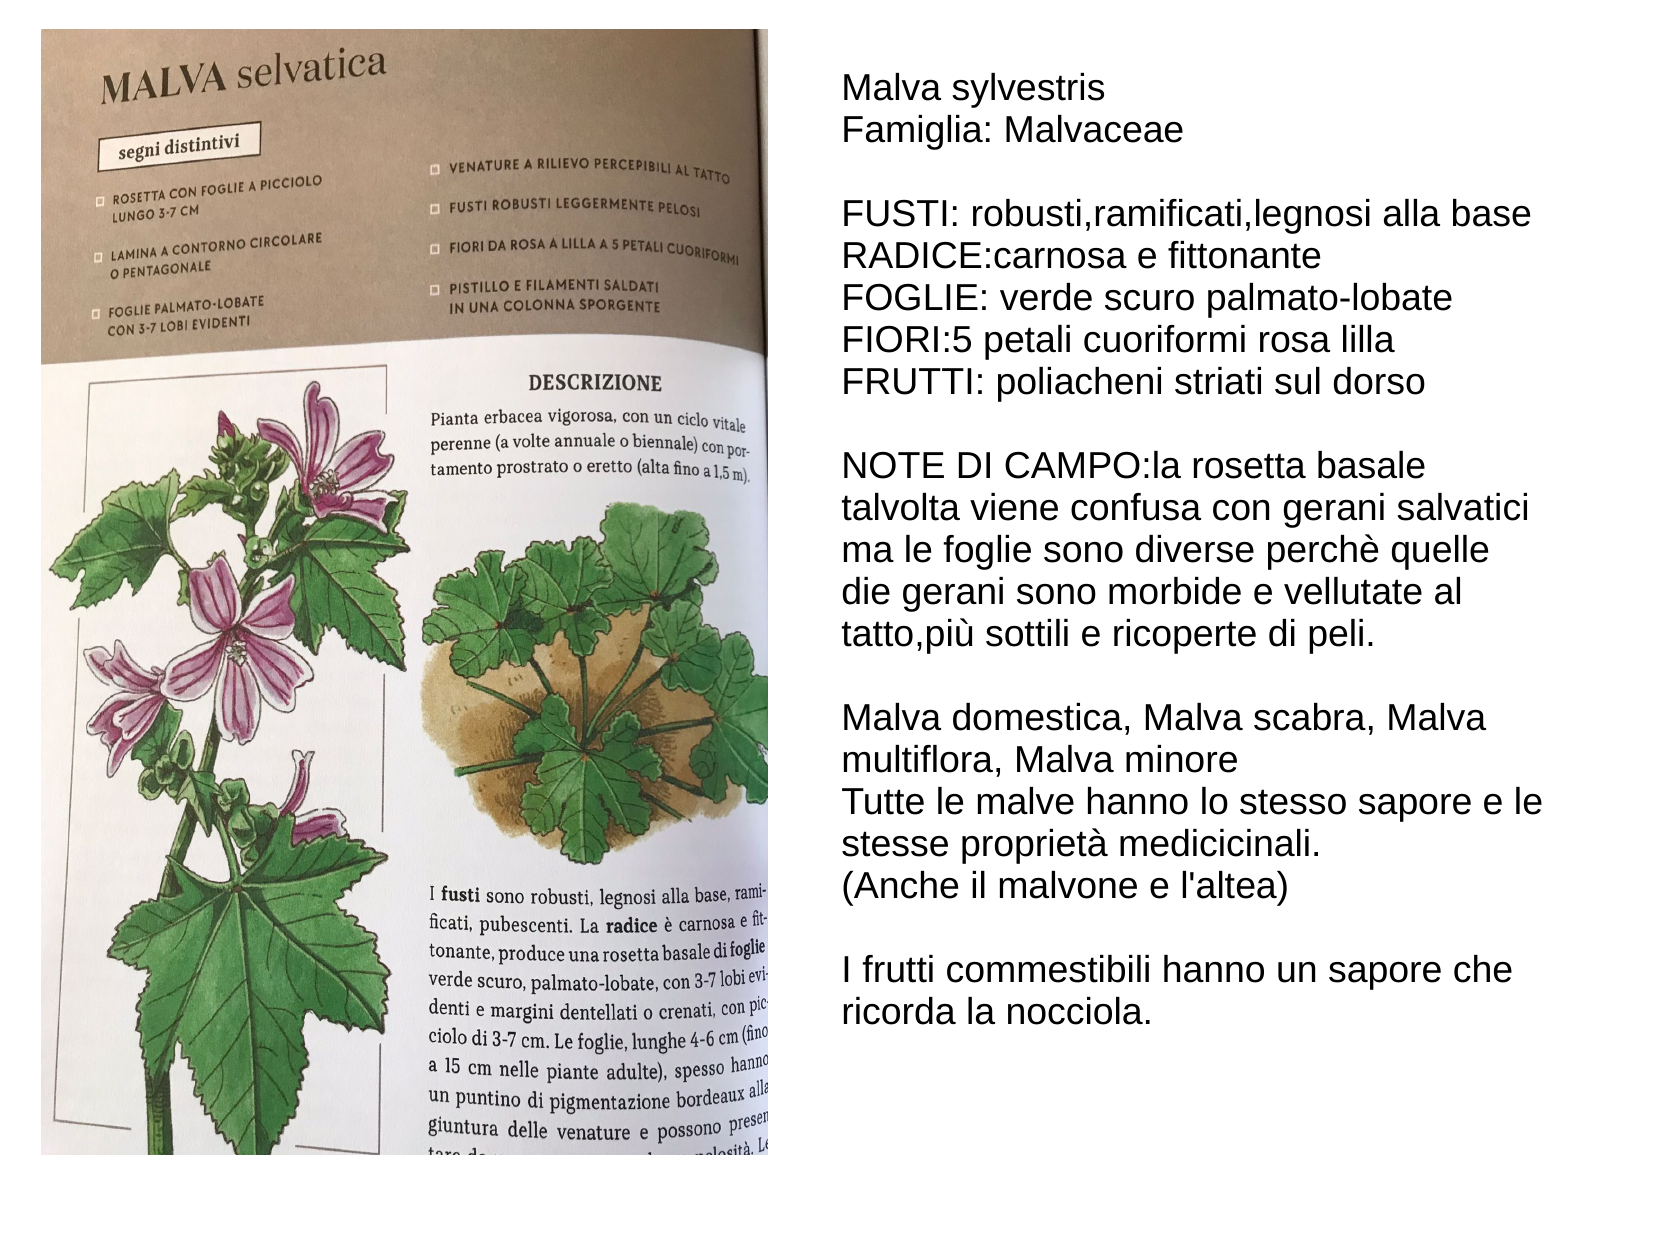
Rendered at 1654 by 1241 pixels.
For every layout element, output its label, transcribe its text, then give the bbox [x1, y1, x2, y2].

picture [41, 29, 768, 1155]
text_box Malva sylvestris Famiglia: Malvaceae FUSTI: robusti,ramificati,legnosi alla base RADICE:carnosa e fittonante FOGLIE: verde scuro palmato-lobate FIORI:5 petali cuoriformi rosa lilla FRUTTI: poliacheni striati sul dorso NOTE DI CAMPO:la rosetta basale talvolta viene confusa con gerani salvatici ma le foglie sono diverse perchè quelle die gerani sono morbide e vellutate al tatto,più sottili e ricoperte di peli. Malva domestica, Malva scabra, Malva multiflora, Malva minore Tutte le malve hanno lo stesso sapore e le stesse proprietà medicicinali. (Anche il malvone e l'altea) I frutti commestibili hanno un sapore che ricorda la nocciola. [826, 59, 1565, 1041]
